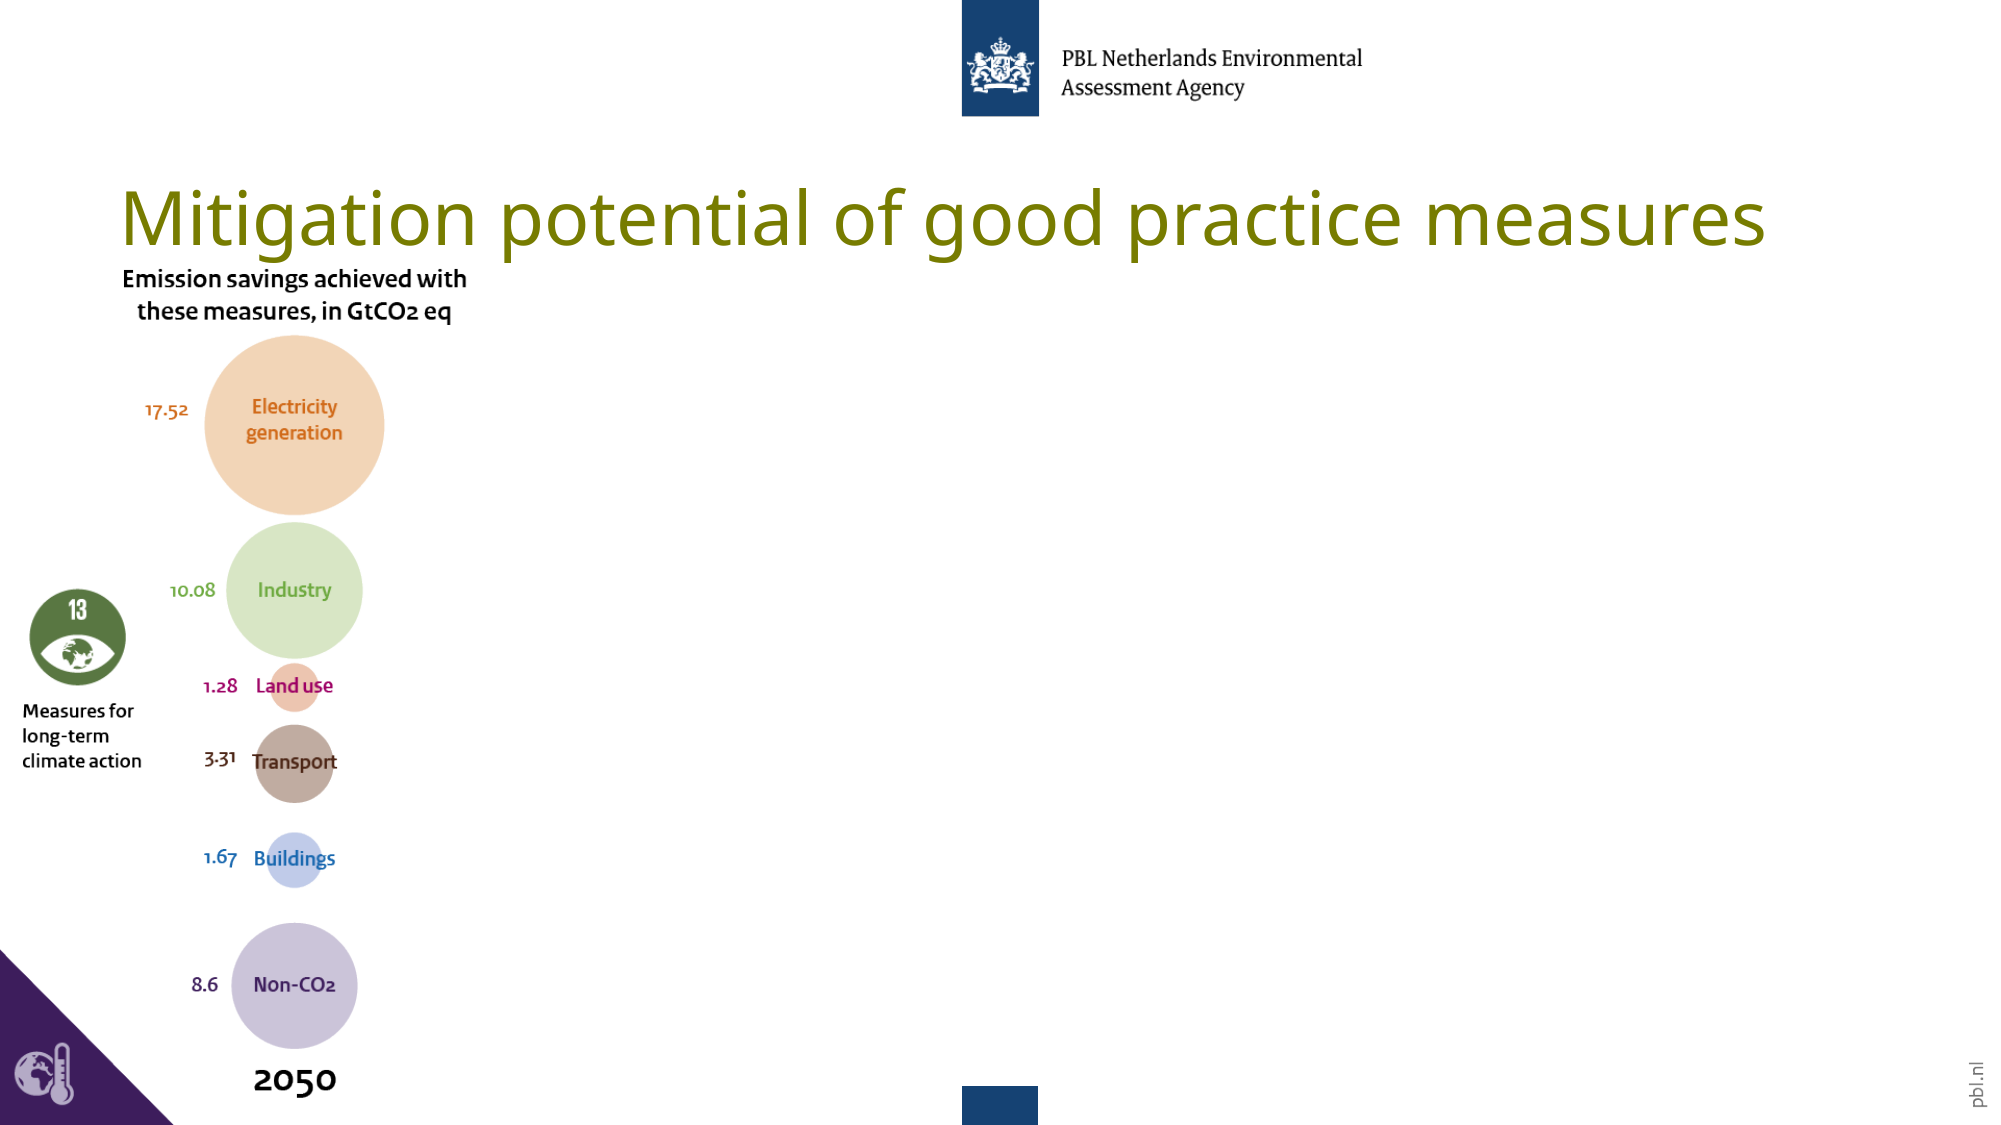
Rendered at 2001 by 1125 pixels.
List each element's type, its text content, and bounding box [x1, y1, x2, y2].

title Mitigation potential of good practice measures [104, 172, 1897, 329]
picture [0, 0, 1999, 1125]
